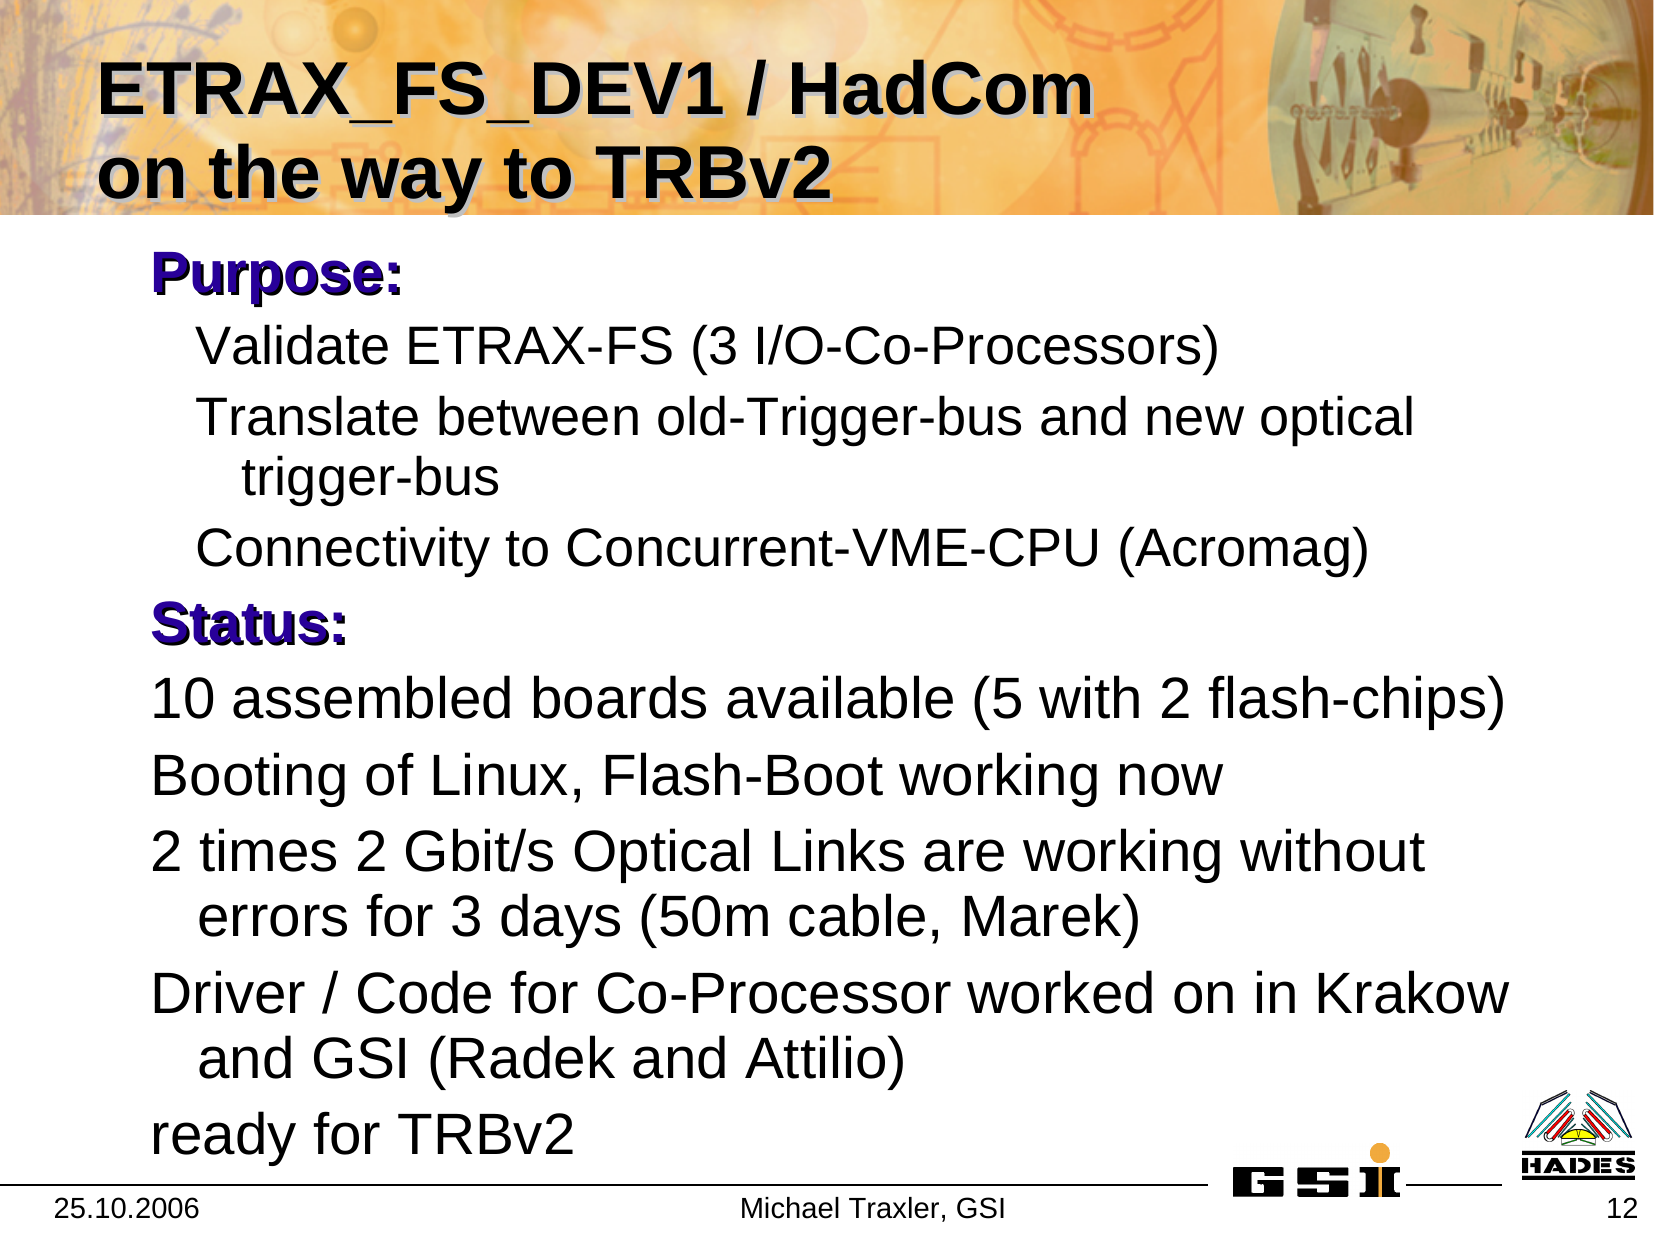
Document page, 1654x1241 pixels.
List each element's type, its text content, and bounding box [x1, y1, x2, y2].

picture [1233, 1168, 1400, 1197]
picture [1522, 1090, 1635, 1180]
list Purpose: Validate ETRAX-FS (3 I/O-Co-Processors) Translate between old-Trigger-bus and new optical trigger-bus Connectivity to Concurrent-VME-CPU (Acromag) Status: 10 assembled boards available (5 with 2 flash-chips) Booting of Linux, Flash-Boot working now 2 times 2 Gbit/s Optical Links are working without errors for 3 days (50m cable, Marek) Driver / Code for Co-Processor worked on in Krakow and GSI (Radek and Attilio) ready for TRBv2 [75, 239, 1564, 1168]
picture [0, 0, 1654, 215]
title ETRAX_FS_DEV1 / HadCom on the way to TRBv2 [96, 27, 1502, 235]
